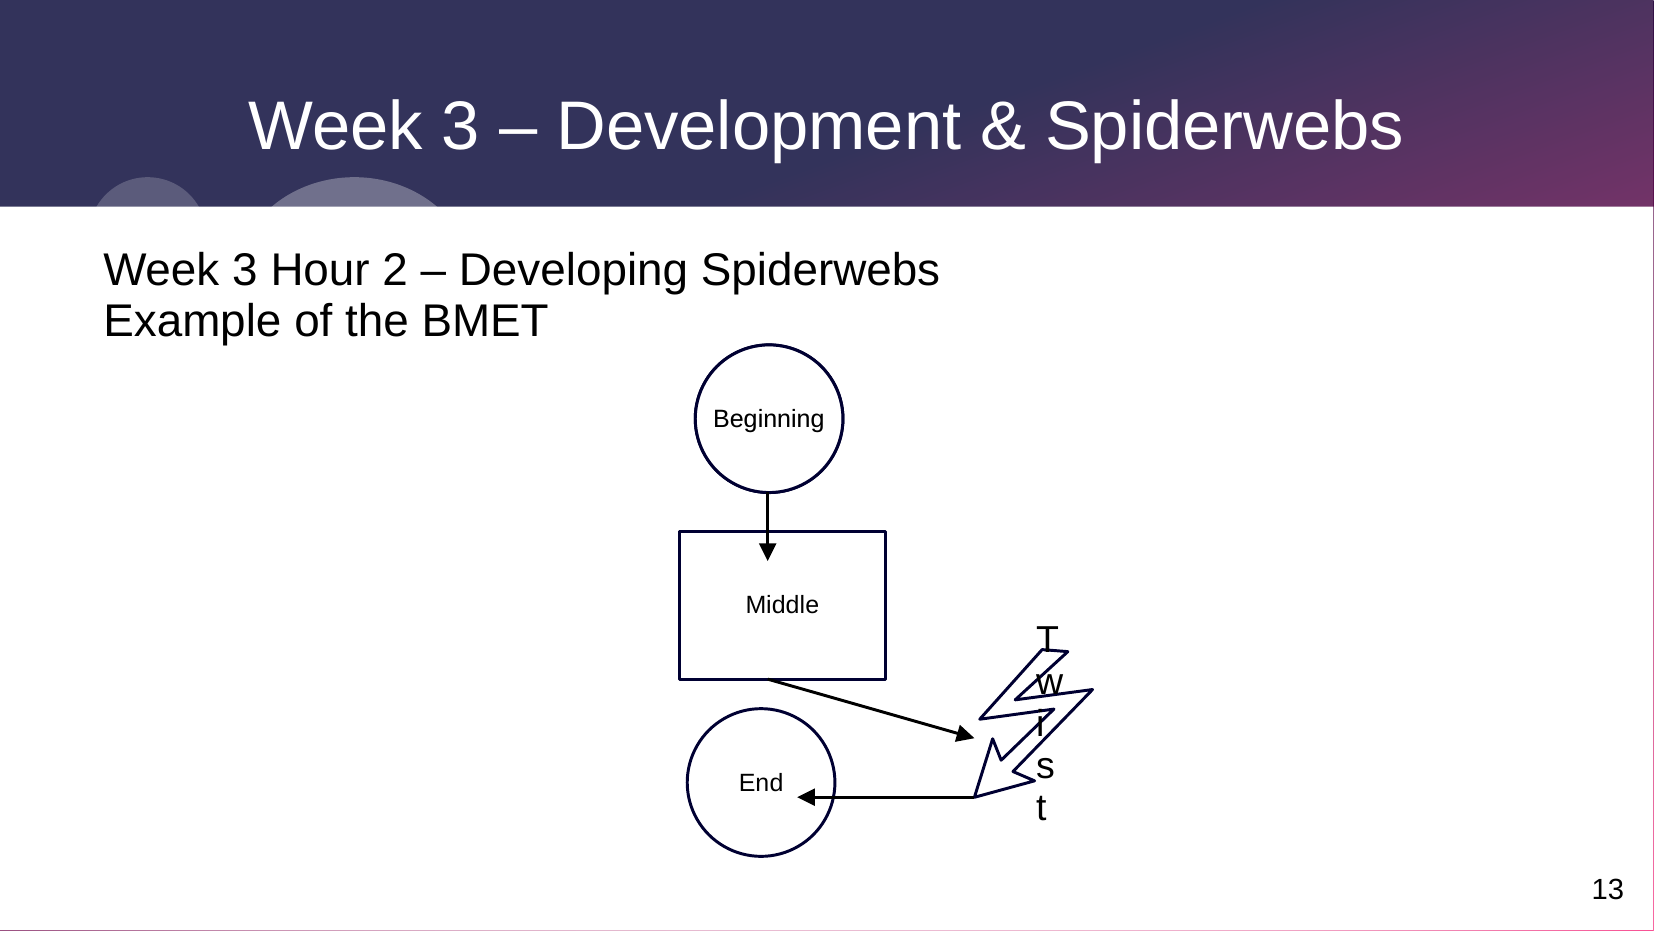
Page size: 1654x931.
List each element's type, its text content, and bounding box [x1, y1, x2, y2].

text_box Week 3 Hour 2 – Developing Spiderwebs Example of the BMET [88, 236, 1565, 886]
text_box End [687, 708, 835, 857]
text_box Twist [974, 649, 1093, 798]
text_box Middle [679, 531, 886, 680]
text_box Beginning [695, 344, 843, 493]
title Week 3 – Development & Spiderwebs [88, 44, 1565, 207]
